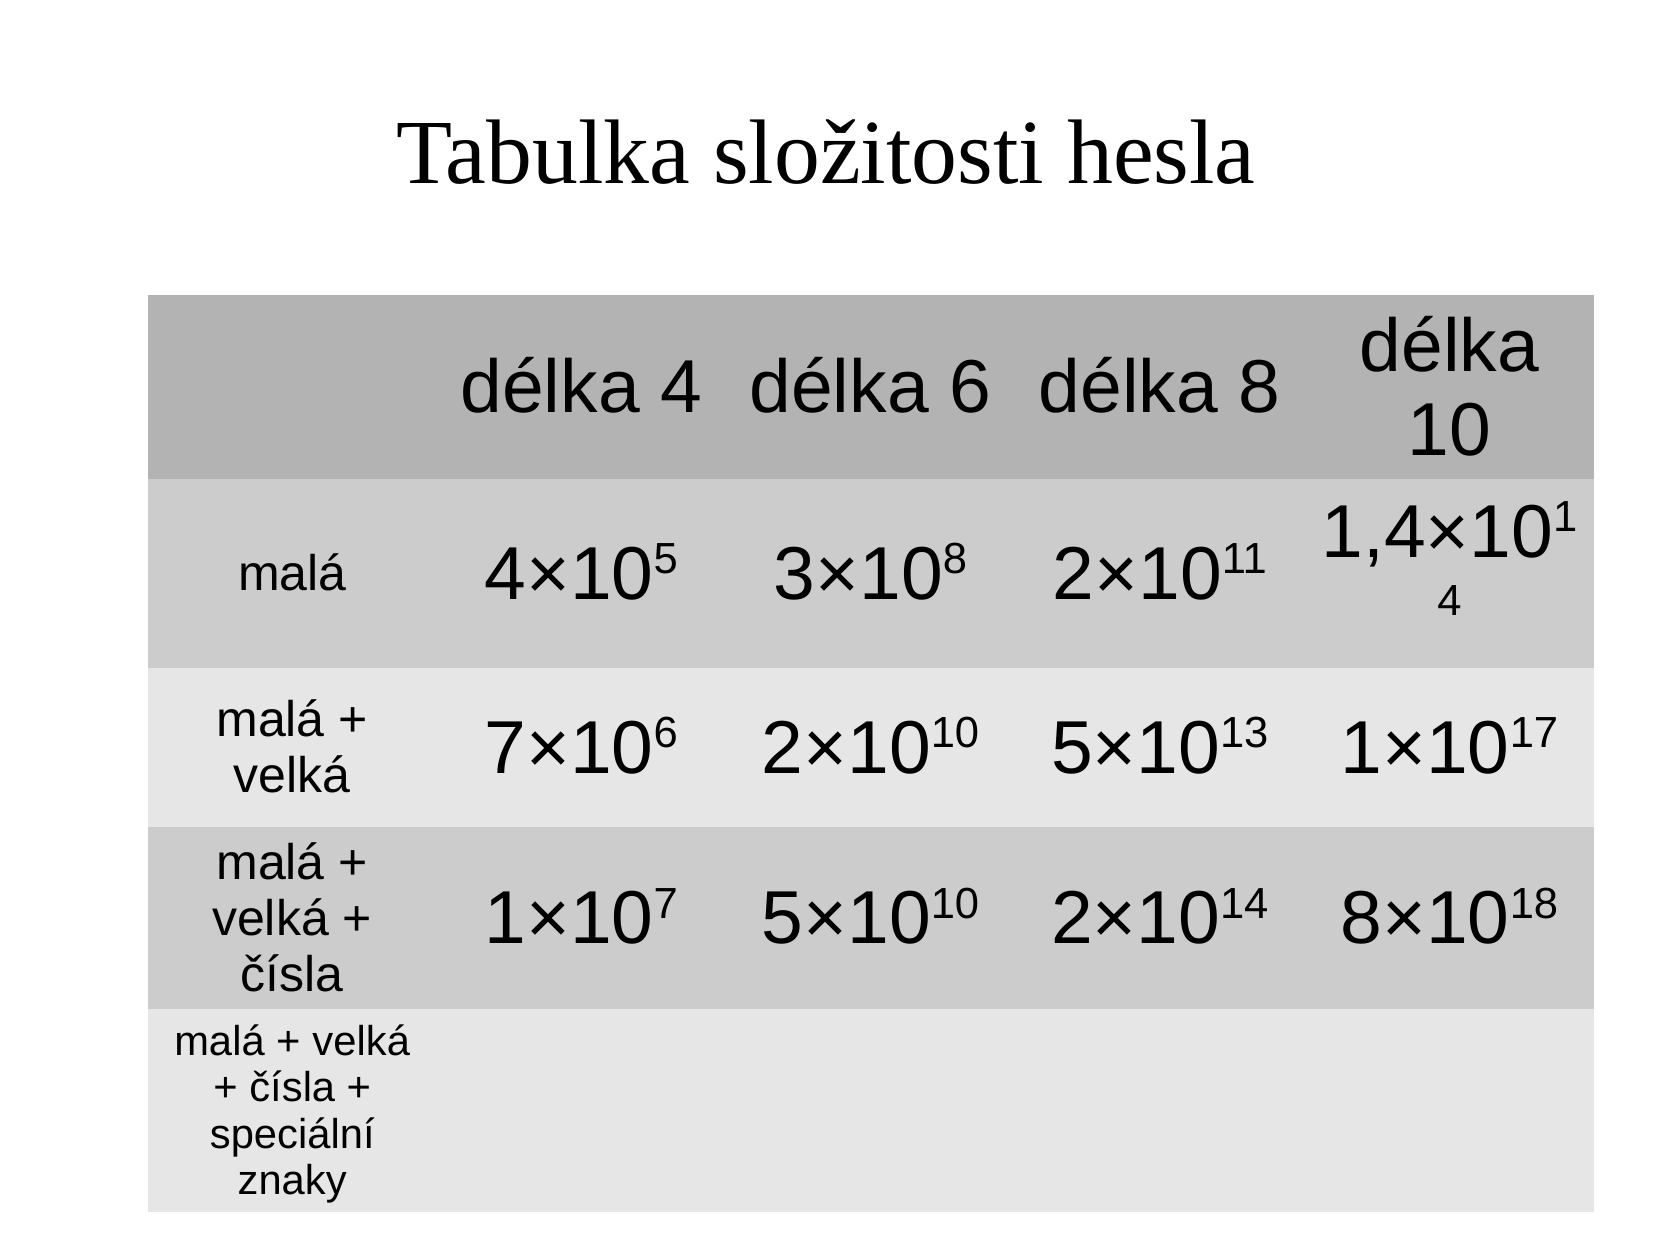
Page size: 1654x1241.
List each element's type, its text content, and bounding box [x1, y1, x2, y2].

table_header [148, 295, 437, 479]
table_cell [1304, 1009, 1594, 1212]
table_cell 1,4×1014 [1304, 479, 1594, 668]
table_cell 2×1014 [1015, 827, 1304, 1009]
table_cell malá + velká + čísla [148, 827, 437, 1009]
table_cell malá [148, 479, 437, 668]
table_cell 8×1018 [1304, 827, 1594, 1009]
table_cell malá + velká + čísla + speciální znaky [148, 1009, 437, 1212]
table_cell [1015, 1009, 1304, 1212]
table_cell 3×108 [726, 479, 1015, 668]
table_cell [726, 1009, 1015, 1212]
table_header délka 4 [437, 295, 726, 479]
table_cell [437, 1009, 726, 1212]
table_cell 2×1011 [1015, 479, 1304, 668]
table_cell 1×107 [437, 827, 726, 1009]
table_cell 5×1013 [1015, 668, 1304, 827]
table_cell malá + velká [148, 668, 437, 827]
title Tabulka složitosti hesla [82, 49, 1571, 257]
table_header délka 8 [1015, 295, 1304, 479]
table_cell 1×1017 [1304, 668, 1594, 827]
table_cell 4×105 [437, 479, 726, 668]
table_cell 5×1010 [726, 827, 1015, 1009]
table_header délka 6 [726, 295, 1015, 479]
table_cell 7×106 [437, 668, 726, 827]
table_header délka 10 [1304, 295, 1594, 479]
table_cell 2×1010 [726, 668, 1015, 827]
